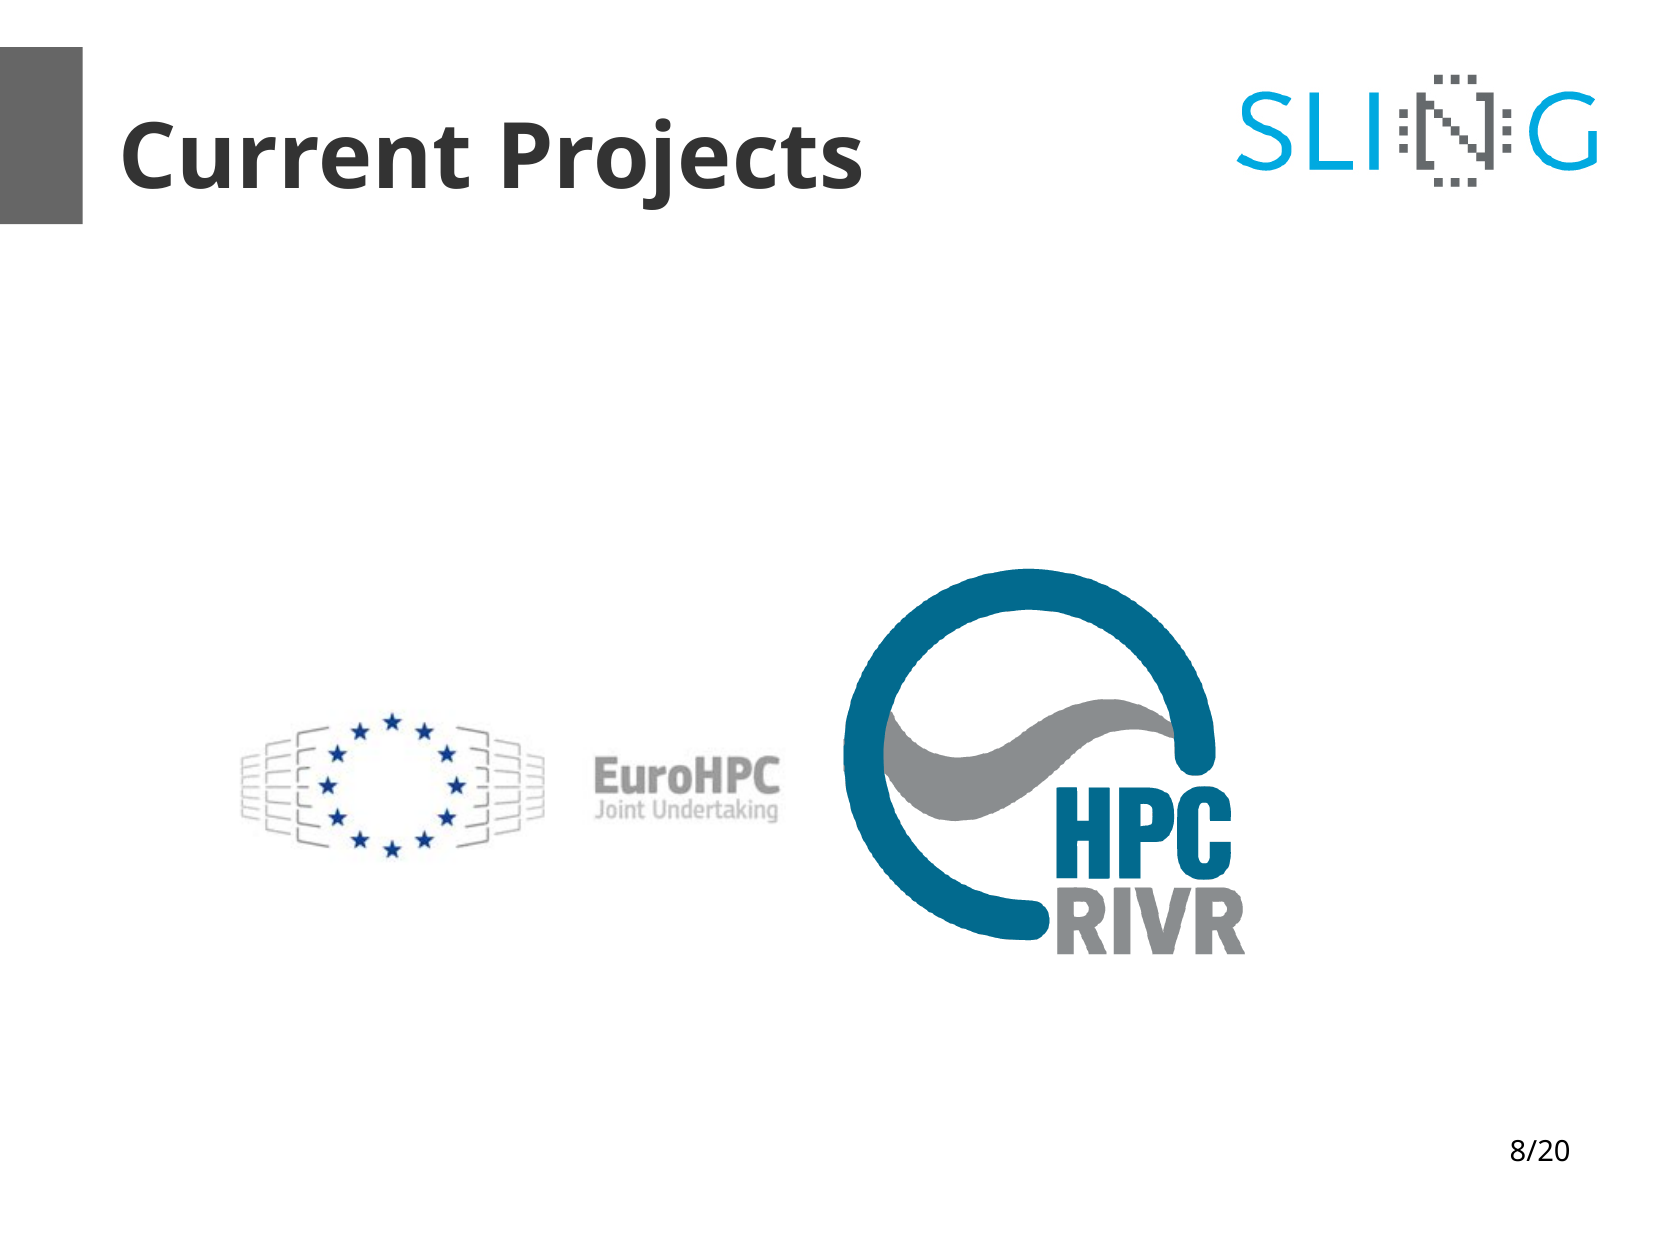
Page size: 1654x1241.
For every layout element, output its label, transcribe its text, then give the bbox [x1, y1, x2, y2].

title Current Projects [118, 49, 1571, 257]
picture [226, 690, 796, 886]
picture [840, 568, 1246, 956]
picture [1185, 14, 1648, 247]
